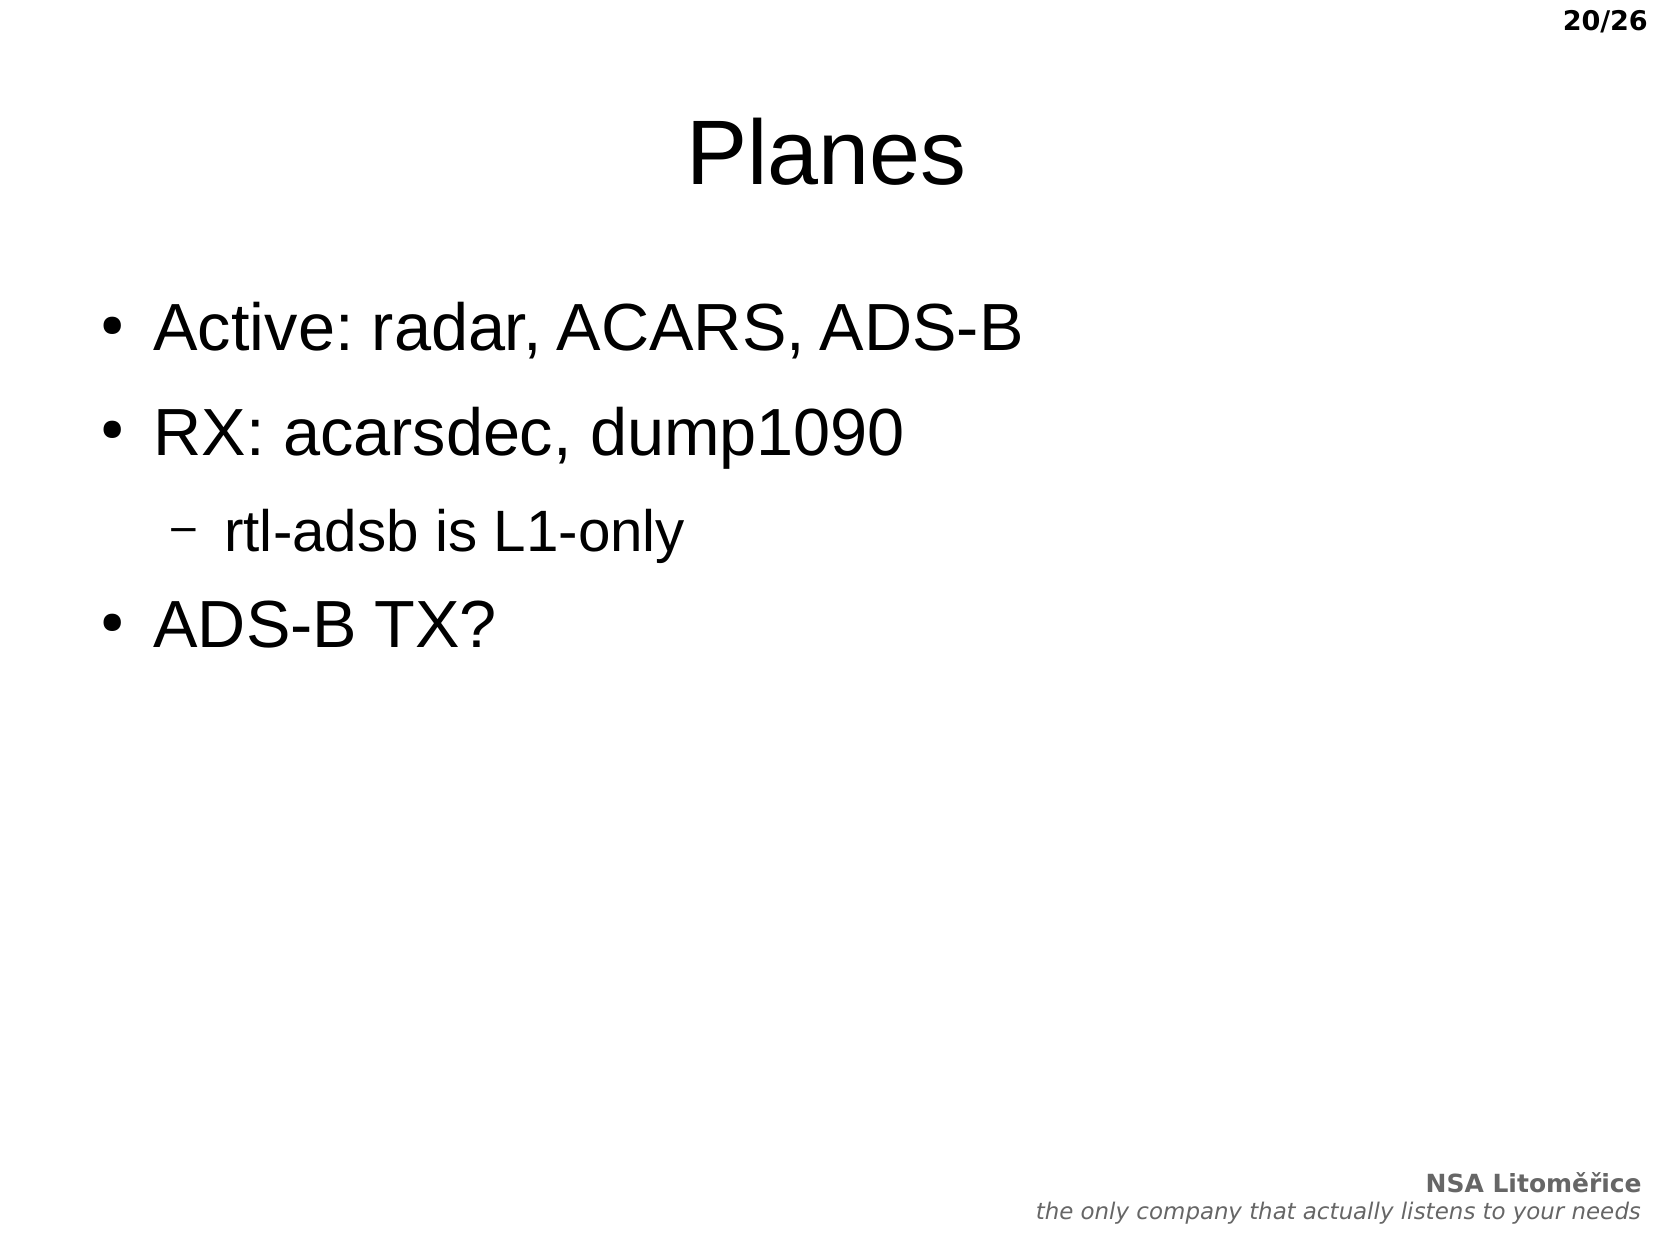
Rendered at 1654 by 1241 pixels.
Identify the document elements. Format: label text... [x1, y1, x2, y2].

title Planes [82, 49, 1571, 257]
list Active: radar, ACARS, ADS-B RX: acarsdec, dump1090 rtl-adsb is L1-only ADS-B TX? [82, 290, 1571, 1010]
